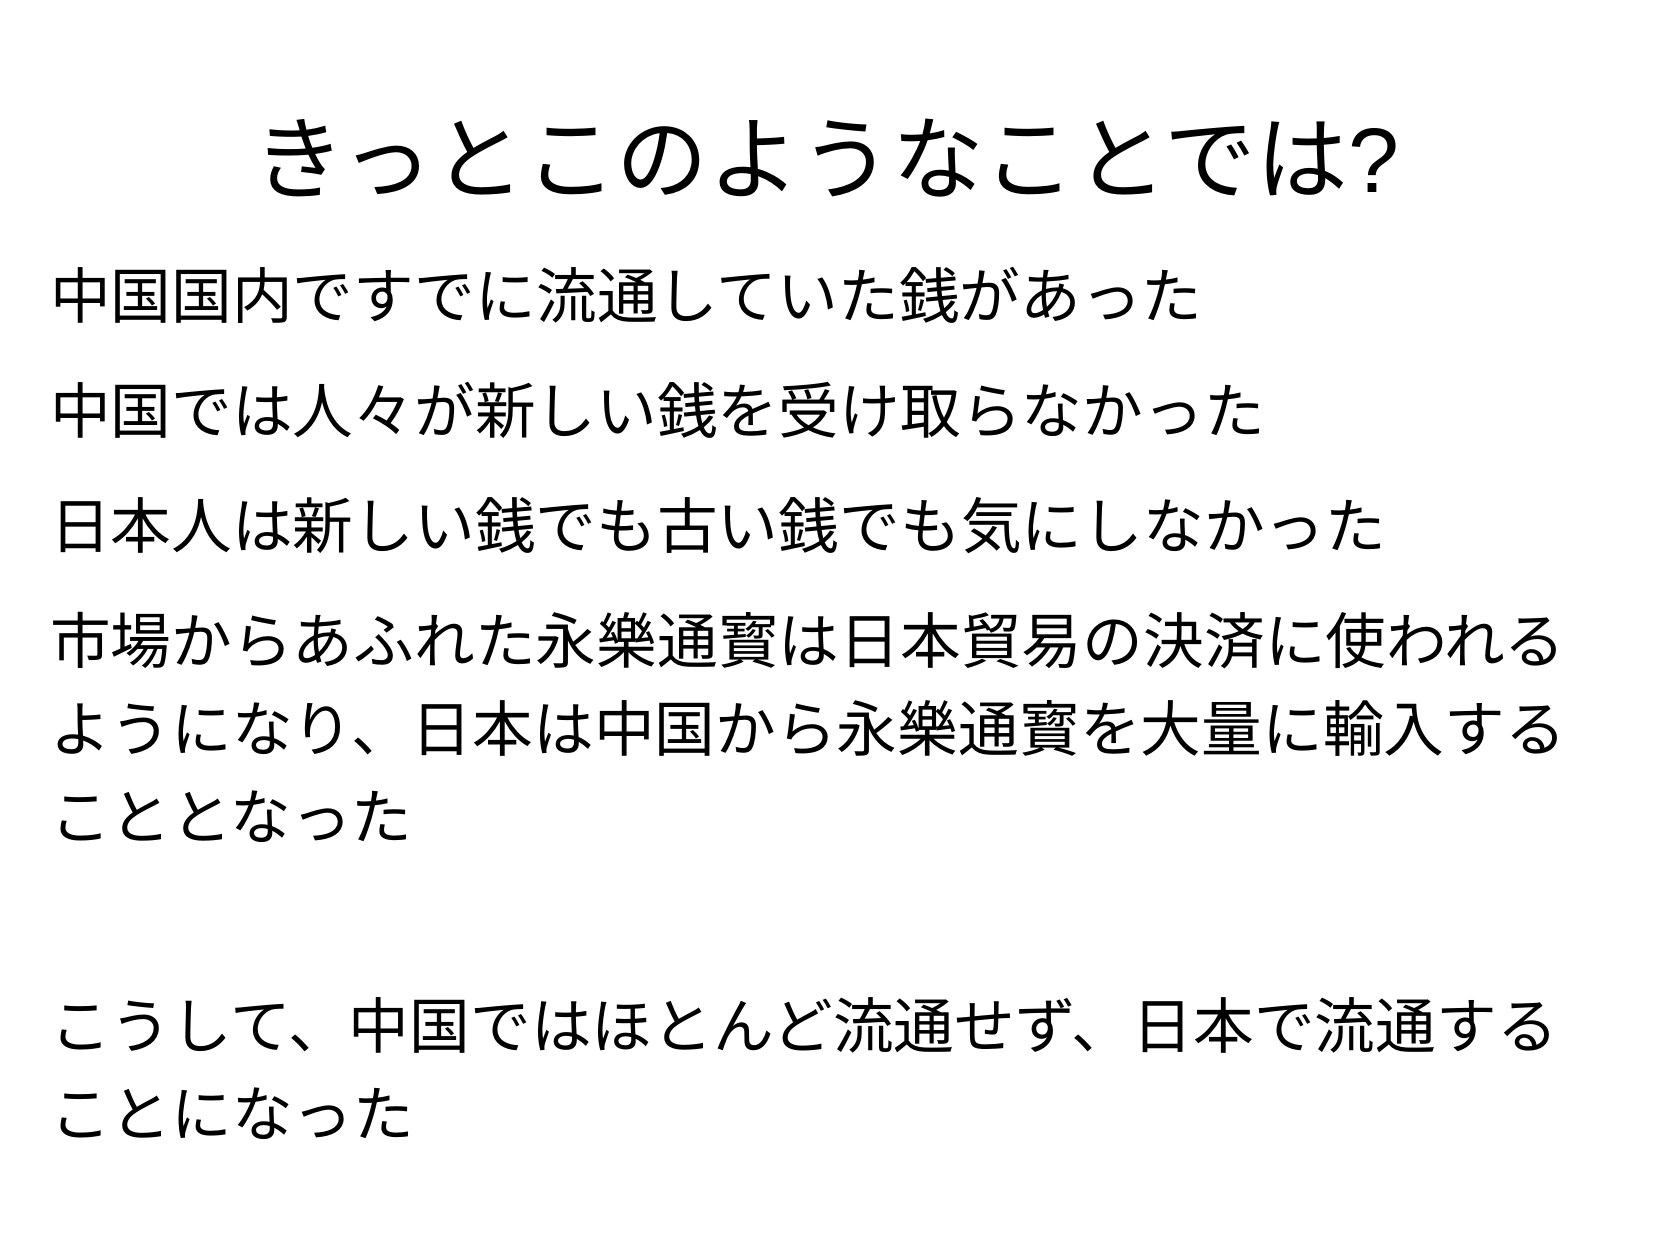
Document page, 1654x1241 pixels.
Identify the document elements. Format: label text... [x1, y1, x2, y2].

list 中国国内ですでに流通していた銭があった 中国では人々が新しい銭を受け取らなかった 日本人は新しい銭でも古い銭でも気にしなかった 市場からあふれた永樂通寳は日本貿易の決済に使われるようになり、日本は中国から永樂通寳を大量に輸入することとなった こうして、中国ではほとんど流通せず、日本で流通することになった [49, 248, 1604, 1159]
title きっとこのようなことでは? [82, 56, 1571, 248]
